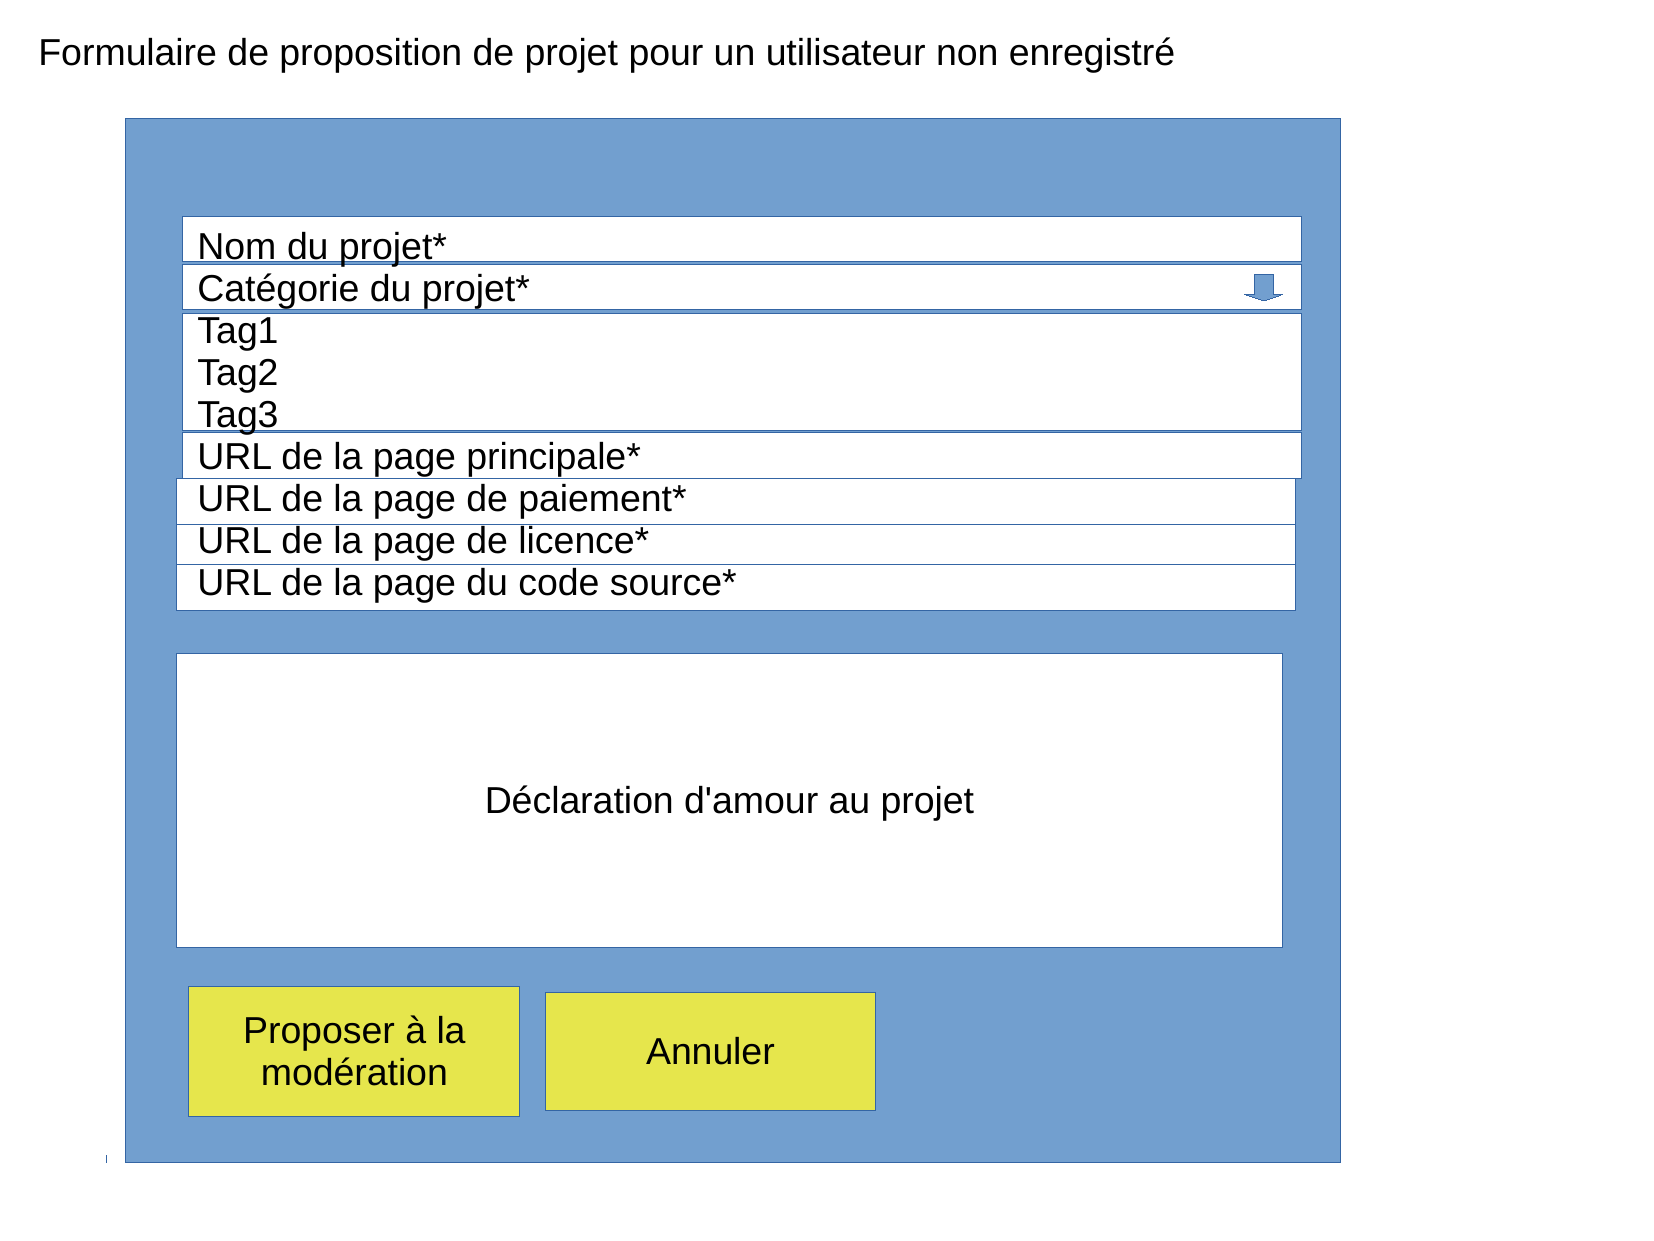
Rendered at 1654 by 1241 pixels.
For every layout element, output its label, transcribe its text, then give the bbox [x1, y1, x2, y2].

text_box Annuler [545, 992, 876, 1111]
text_box Formulaire de proposition de projet pour un utilisateur non enregistré [23, 23, 1548, 81]
text_box Nom du projet* Catégorie du projet* Tag1 Tag2 Tag3 URL de la page principale* URL de la page de paiement* URL de la page de licence* URL de la page du code source* [182, 218, 1023, 653]
text_box [125, 118, 1341, 1163]
text_box Proposer à la modération [188, 986, 520, 1117]
text_box Déclaration d'amour au projet [176, 653, 1283, 948]
